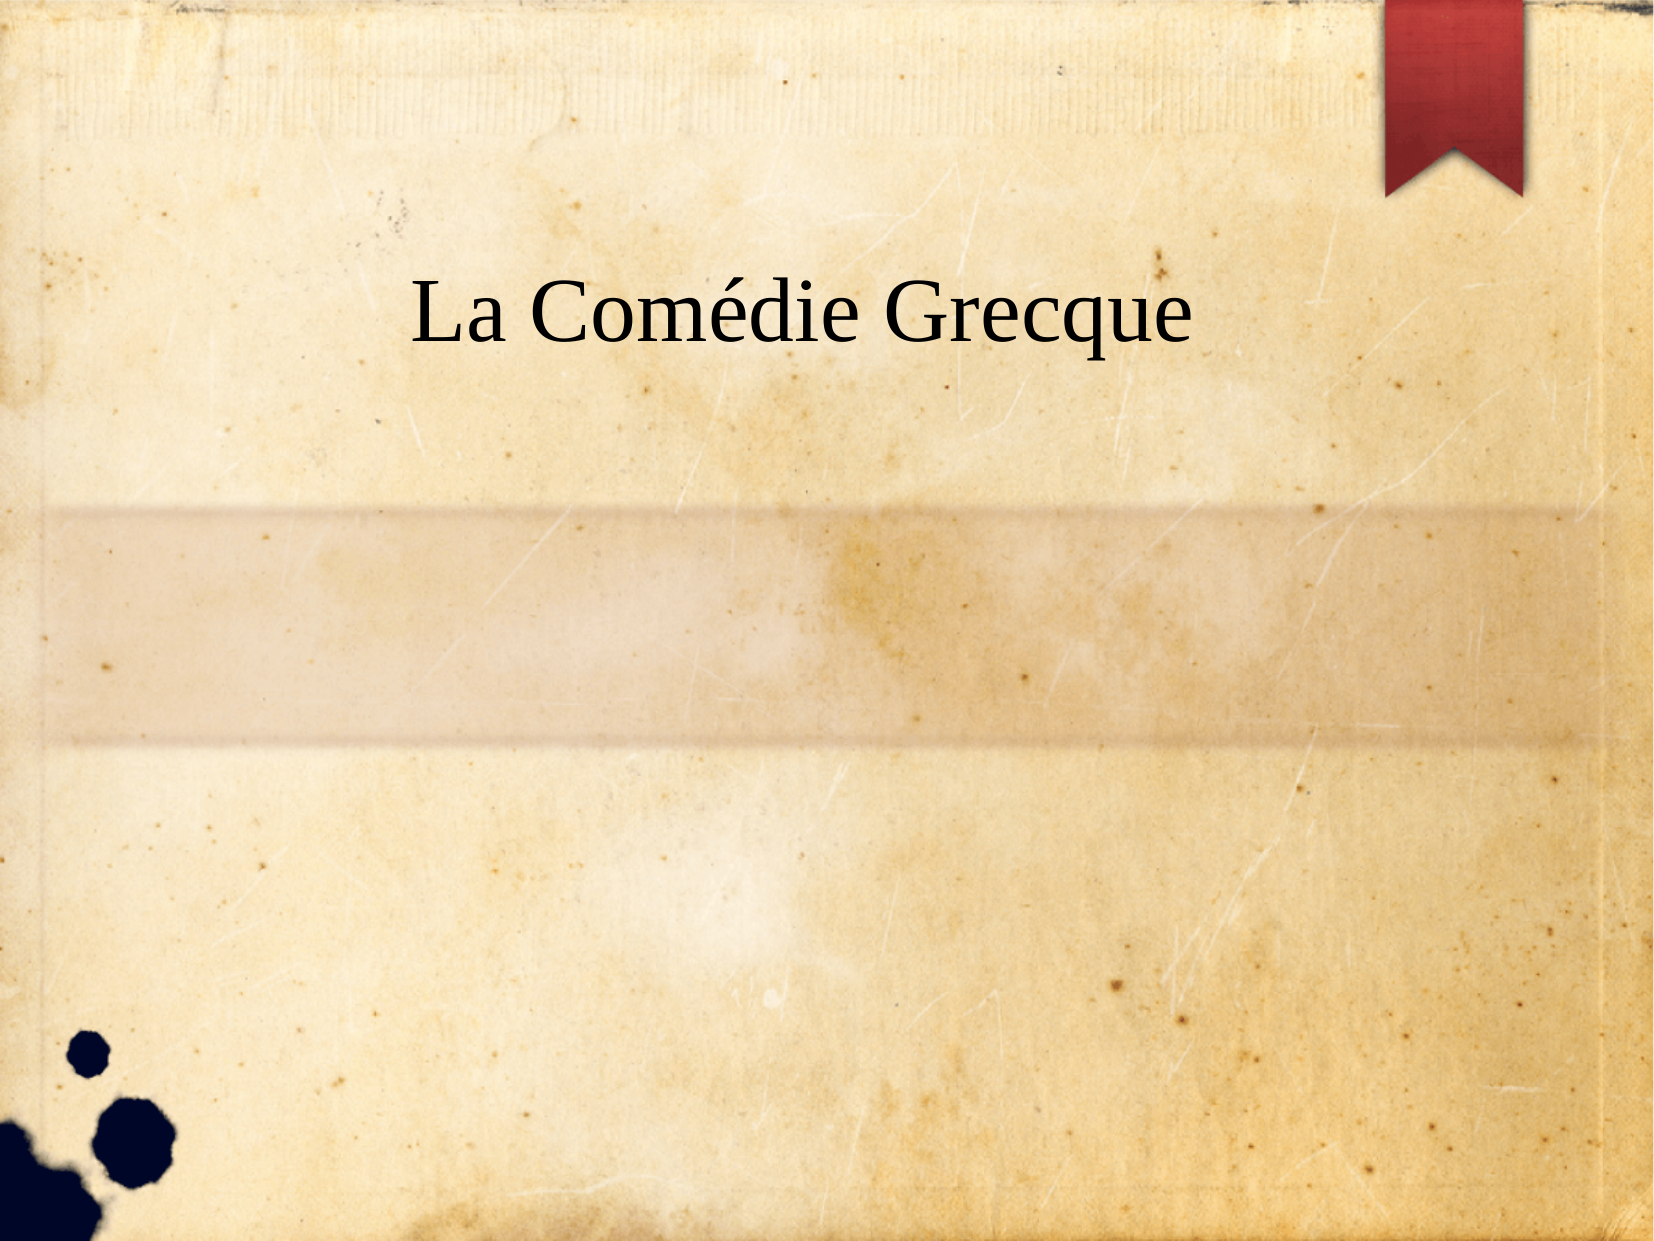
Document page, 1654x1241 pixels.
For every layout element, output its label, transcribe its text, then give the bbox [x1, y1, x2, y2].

picture [0, 0, 1654, 1241]
title La Comédie Grecque [59, 206, 1548, 414]
